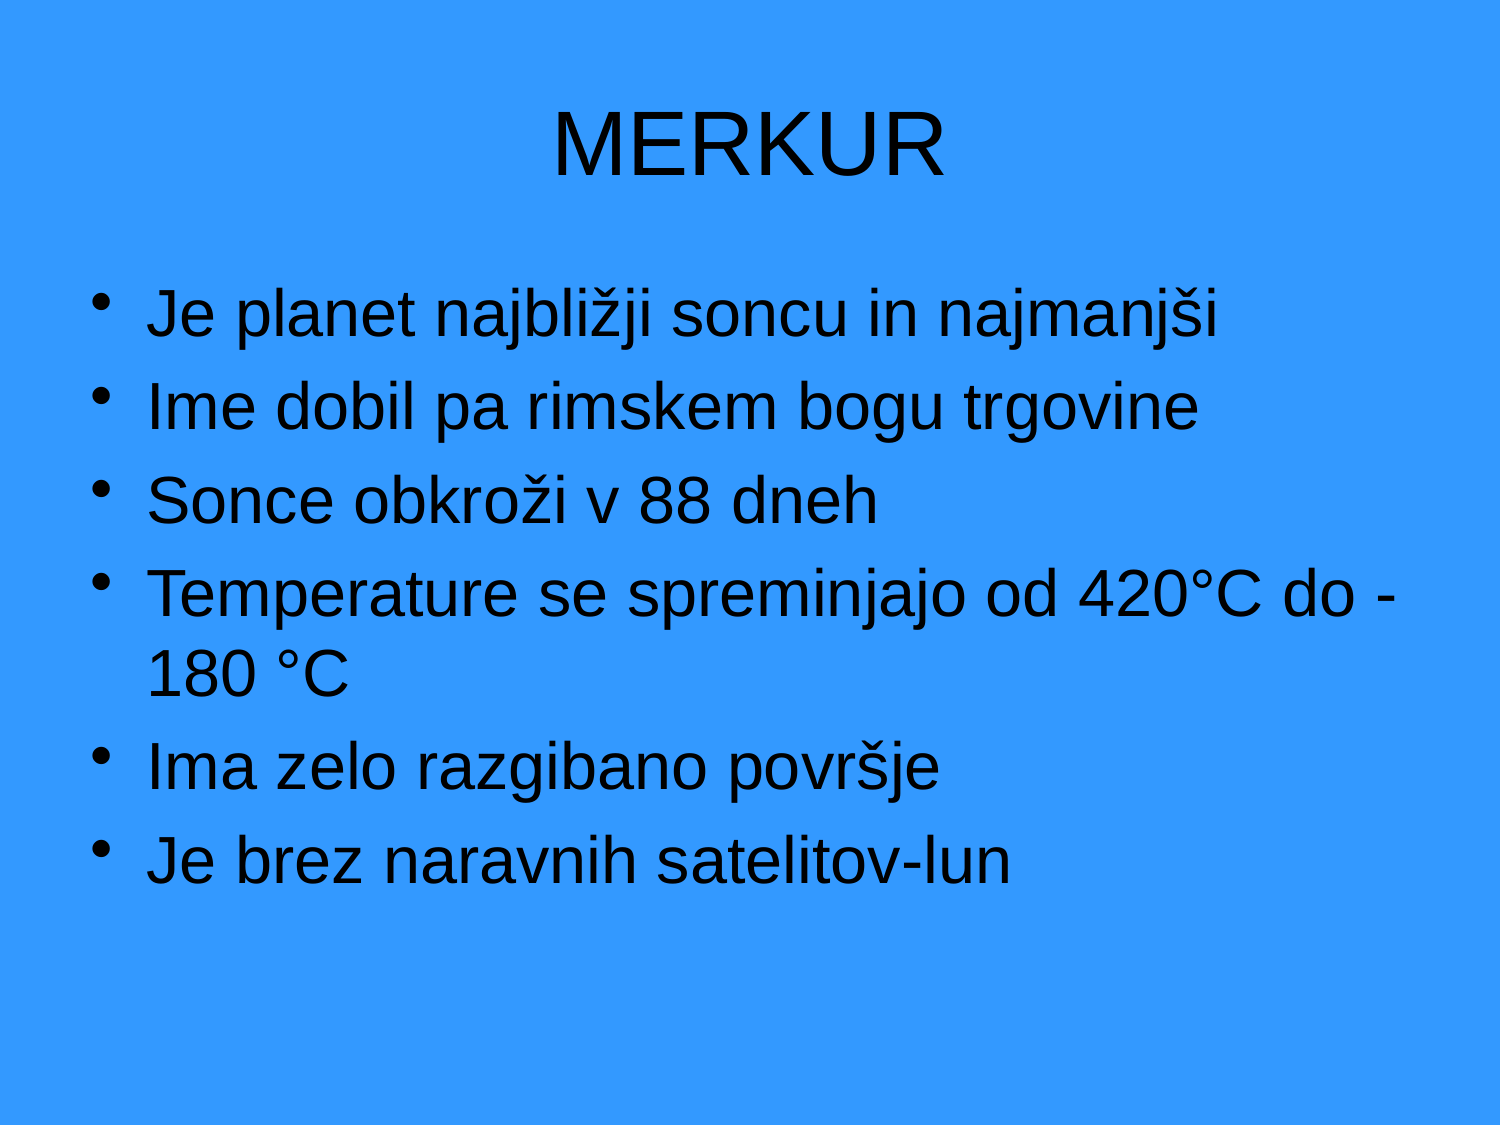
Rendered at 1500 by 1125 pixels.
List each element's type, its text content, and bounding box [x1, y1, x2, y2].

title MERKUR [75, 45, 1425, 233]
list Je planet najbližji soncu in najmanjši Ime dobil pa rimskem bogu trgovine Sonce obkroži v 88 dneh Temperature se spreminjajo od 420°C do -180 °C Ima zelo razgibano površje Je brez naravnih satelitov-lun [75, 262, 1425, 1005]
